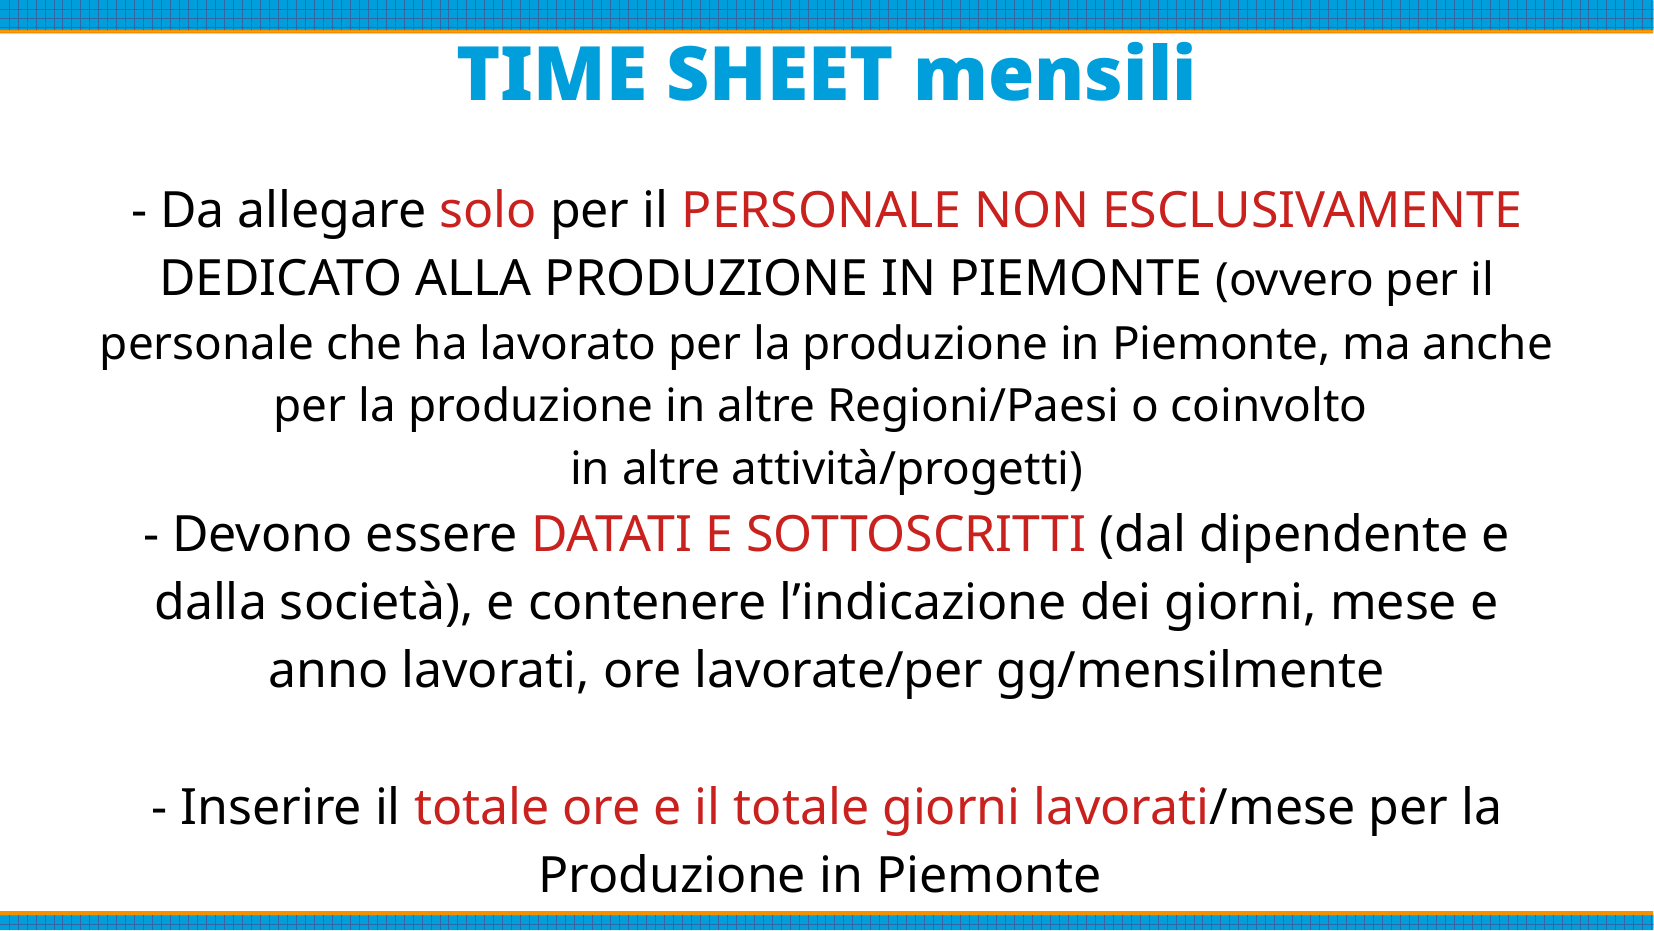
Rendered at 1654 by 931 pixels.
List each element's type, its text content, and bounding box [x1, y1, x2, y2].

subtitle TIME SHEET mensili - Da allegare solo per il PERSONALE NON ESCLUSIVAMENTE DEDICATO ALLA PRODUZIONE IN PIEMONTE (ovvero per il personale che ha lavorato per la produzione in Piemonte, ma anche per la produzione in altre Regioni/Paesi o coinvolto in altre attività/progetti) - Devono essere DATATI E SOTTOSCRITTI (dal dipendente e dalla società), e contenere l’indicazione dei giorni, mese e anno lavorati, ore lavorate/per gg/mensilmente - Inserire il totale ore e il totale giorni lavorati/mese per la Produzione in Piemonte [88, 0, 1565, 931]
